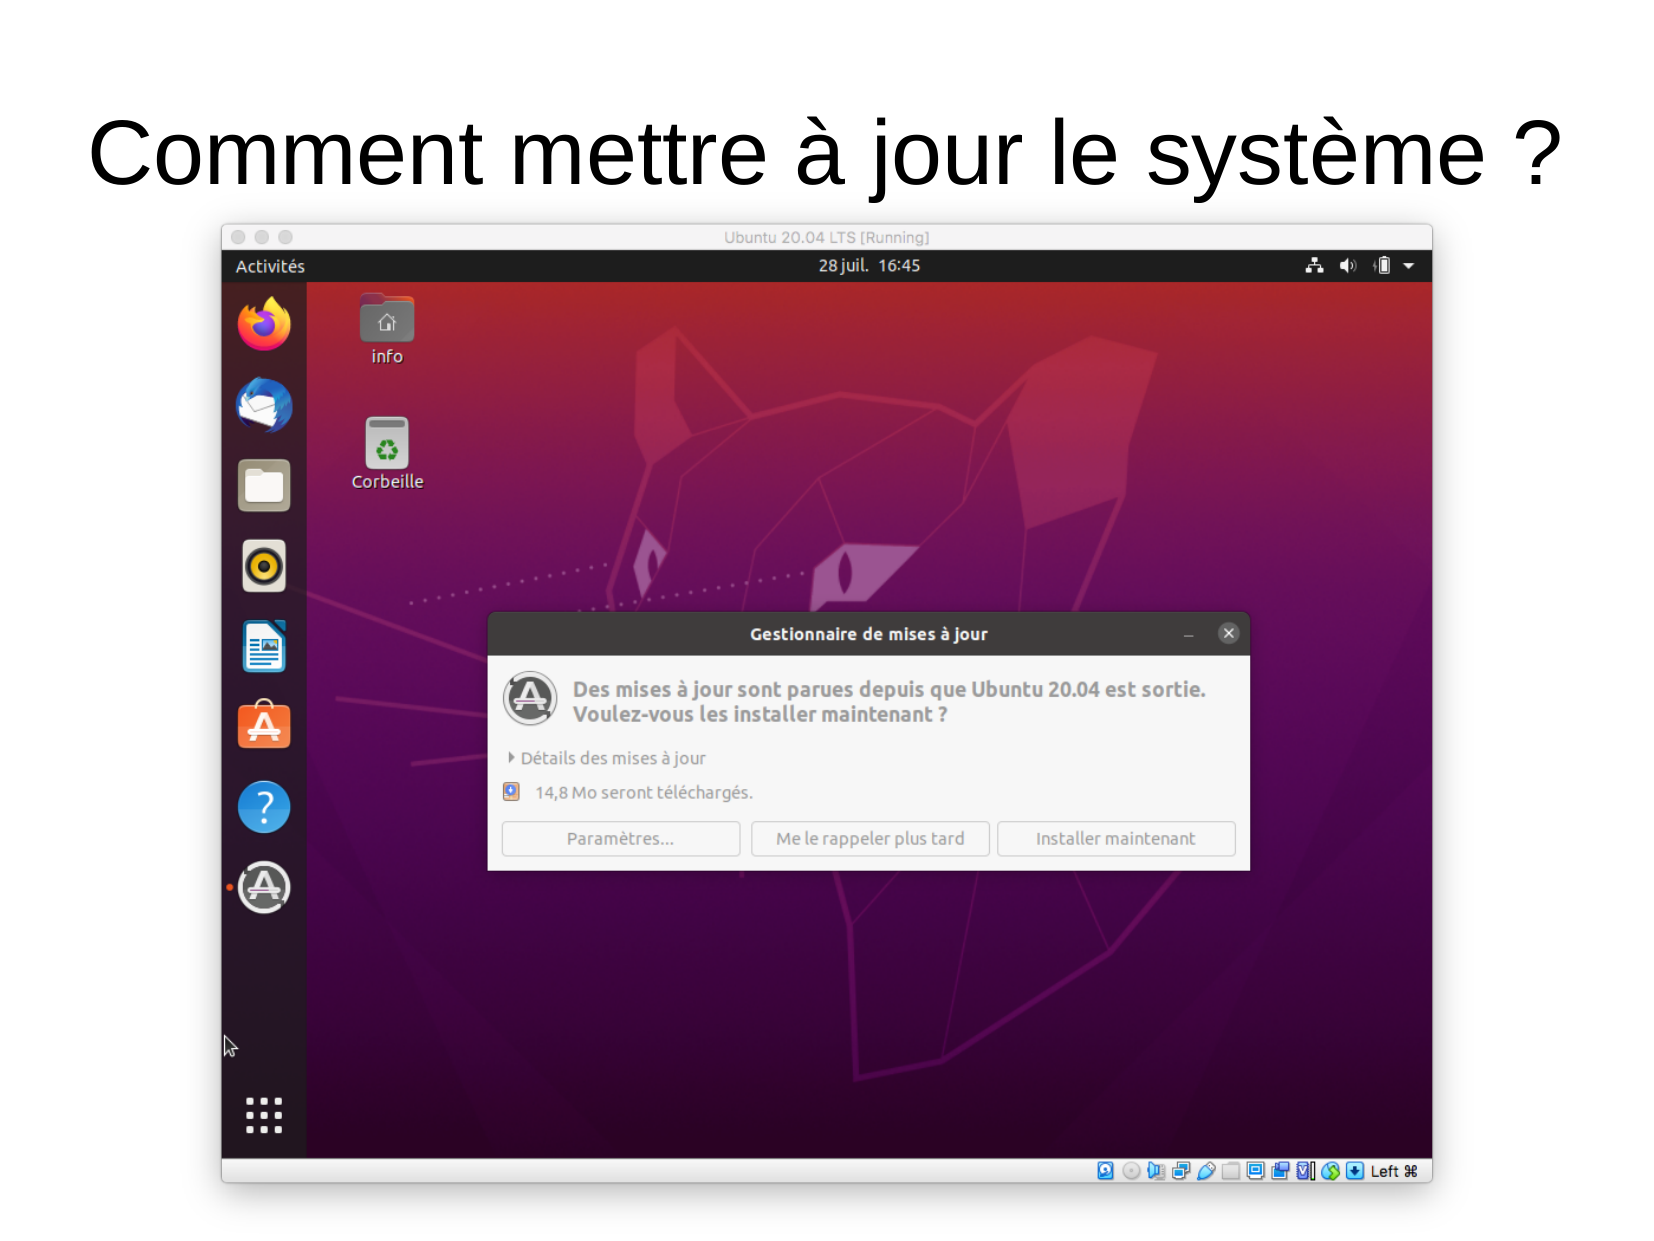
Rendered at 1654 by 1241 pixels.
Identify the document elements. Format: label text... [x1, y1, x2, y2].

title Comment mettre à jour le système ? [82, 49, 1571, 257]
picture [172, 184, 1482, 1241]
